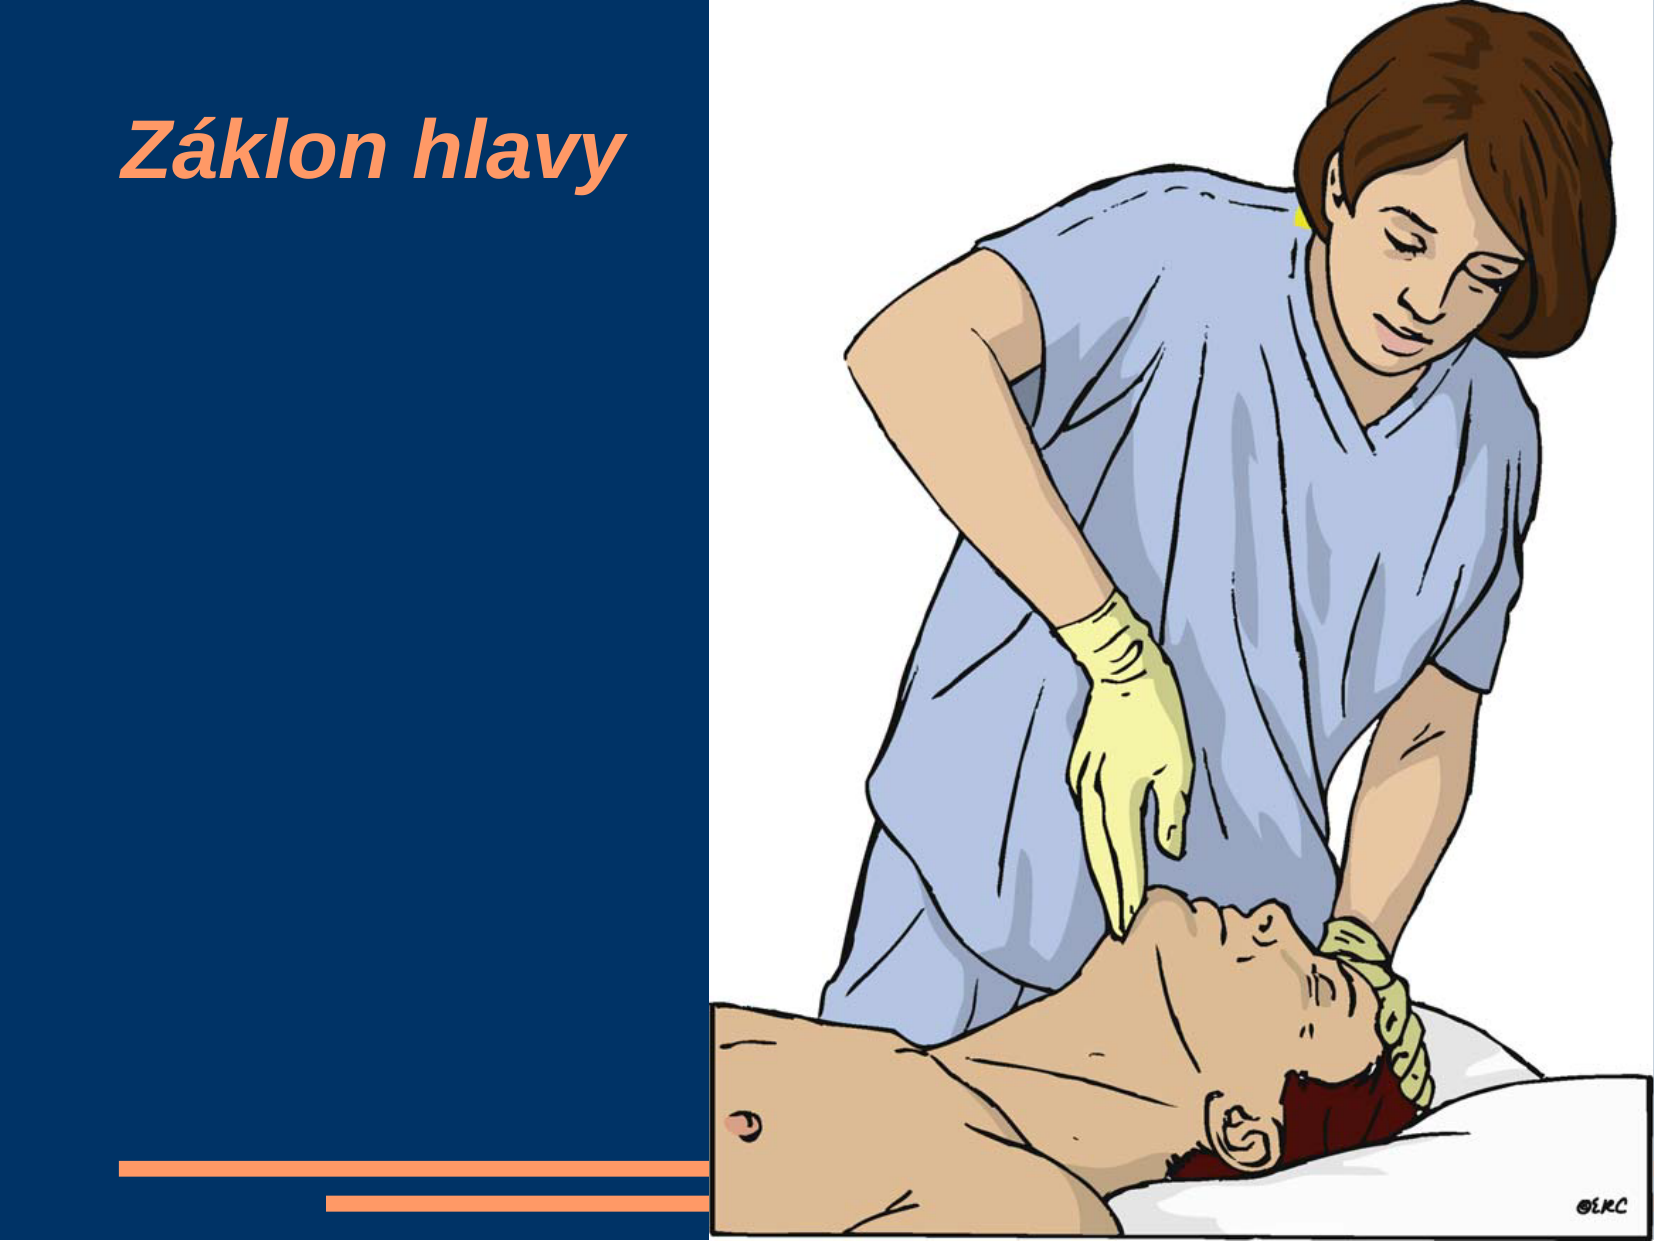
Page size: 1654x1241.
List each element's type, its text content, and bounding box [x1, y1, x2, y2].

picture [709, 0, 1654, 1241]
title Záklon hlavy [121, 46, 709, 254]
